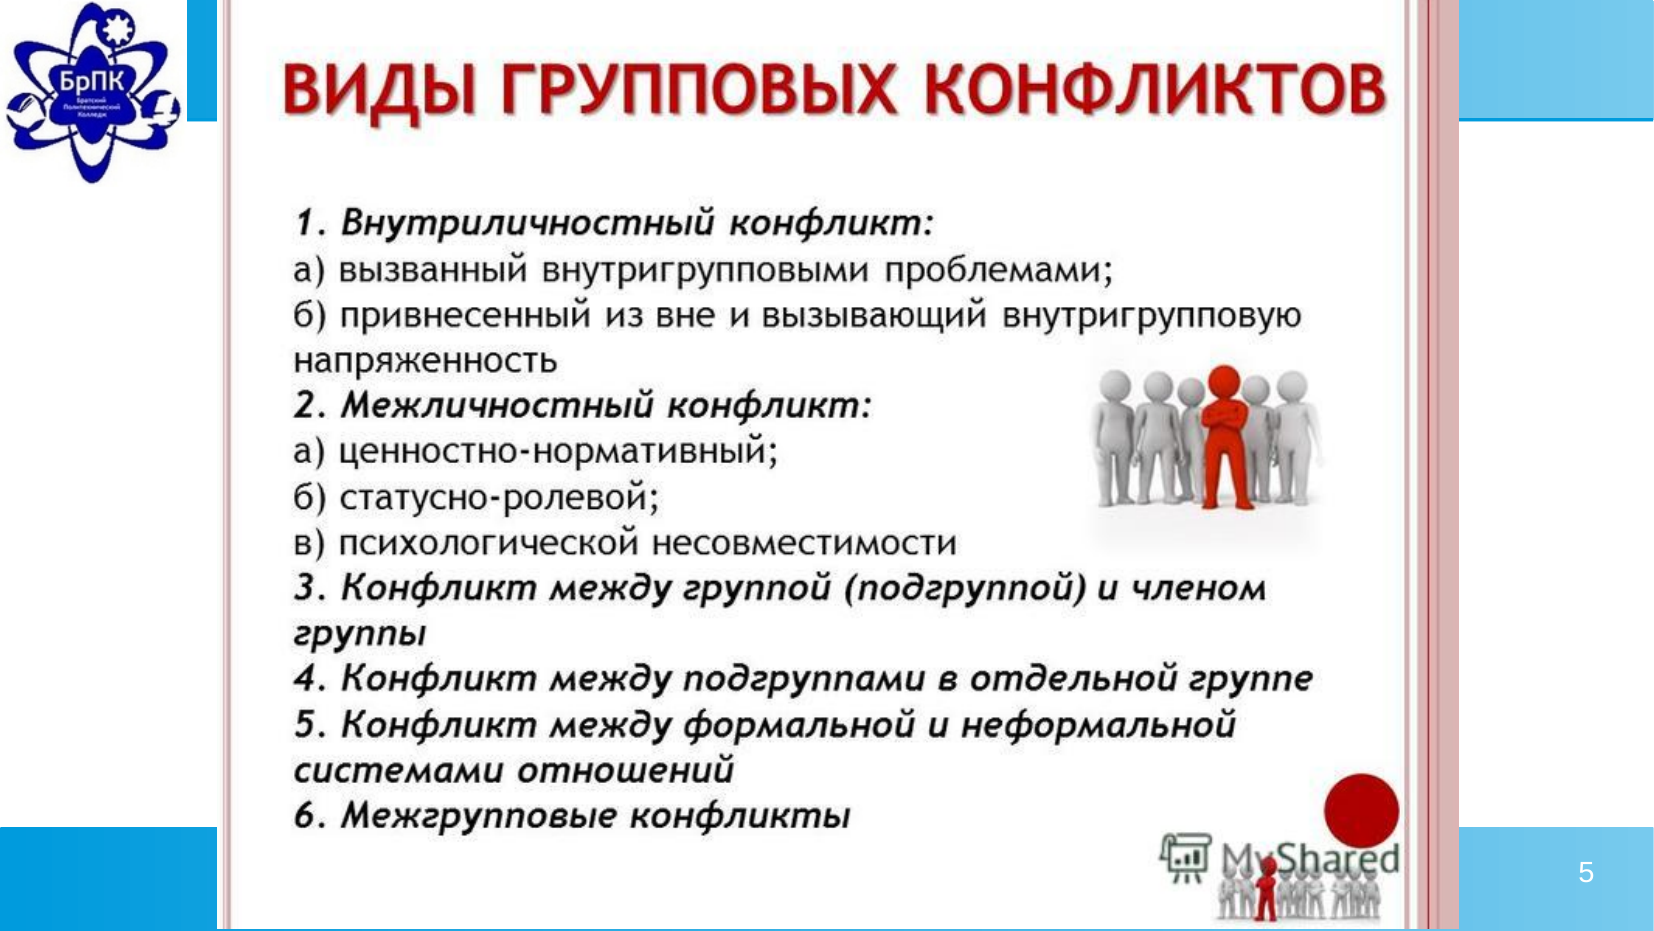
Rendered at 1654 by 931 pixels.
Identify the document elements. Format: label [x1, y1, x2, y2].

picture [0, 0, 187, 187]
picture [217, 0, 1459, 929]
